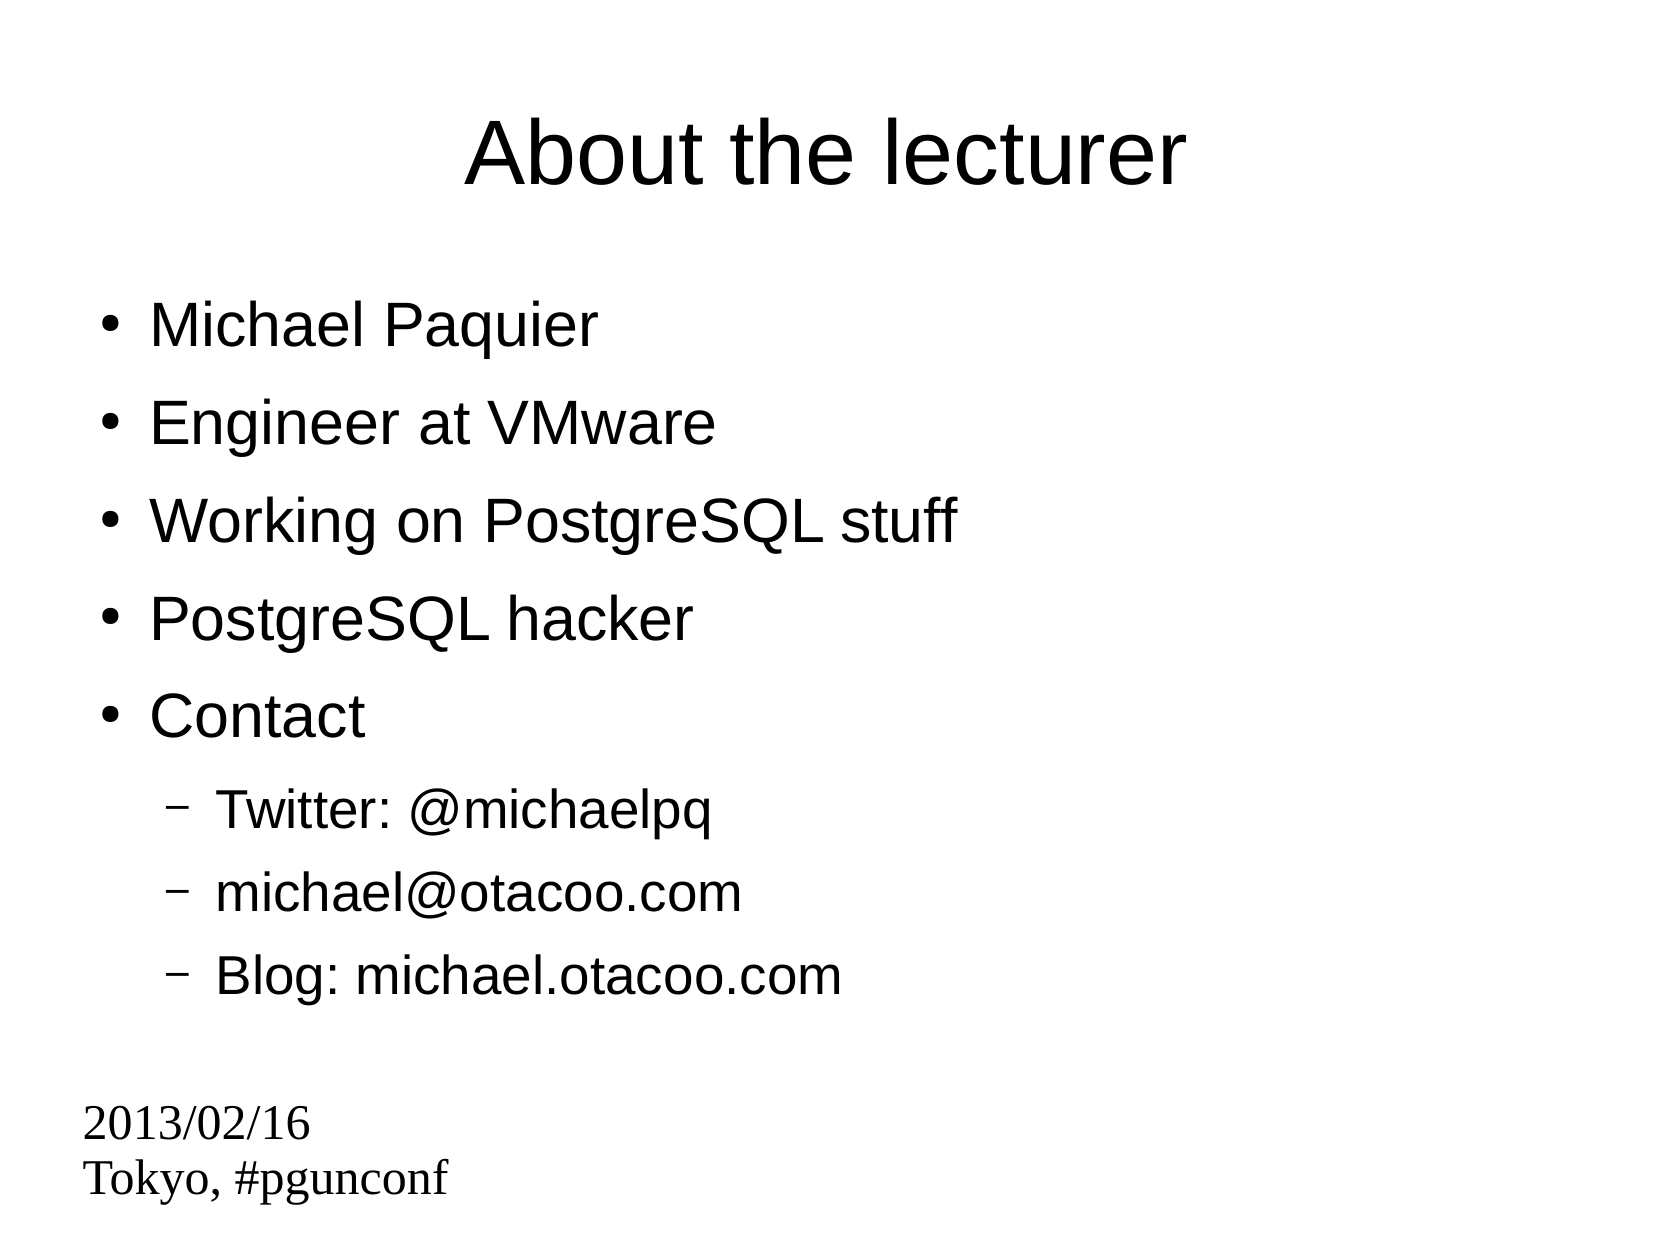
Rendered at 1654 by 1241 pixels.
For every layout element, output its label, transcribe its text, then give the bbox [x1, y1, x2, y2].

list Michael Paquier Engineer at VMware Working on PostgreSQL stuff PostgreSQL hacker Contact Twitter: @michaelpq michael@otacoo.com Blog: michael.otacoo.com [82, 290, 1538, 1010]
title About the lecturer [82, 49, 1571, 257]
